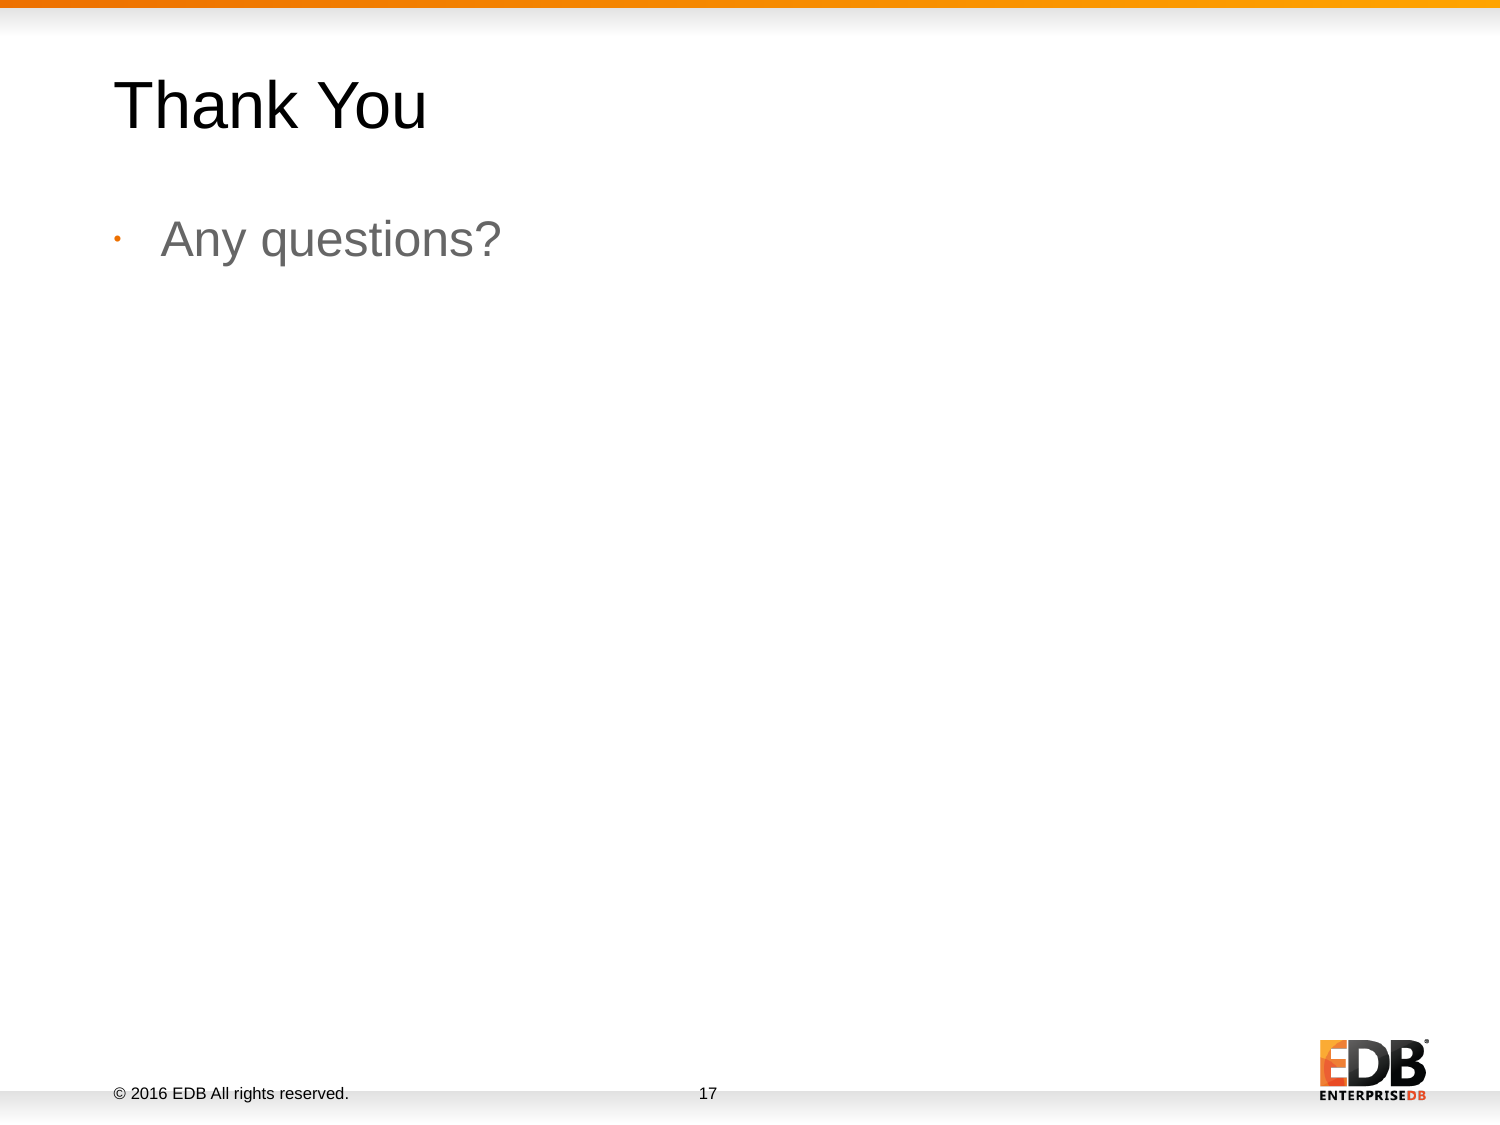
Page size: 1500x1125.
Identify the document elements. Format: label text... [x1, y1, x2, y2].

list Any questions? [98, 203, 1403, 925]
picture [1318, 1036, 1430, 1101]
title Thank You [98, 26, 1403, 188]
